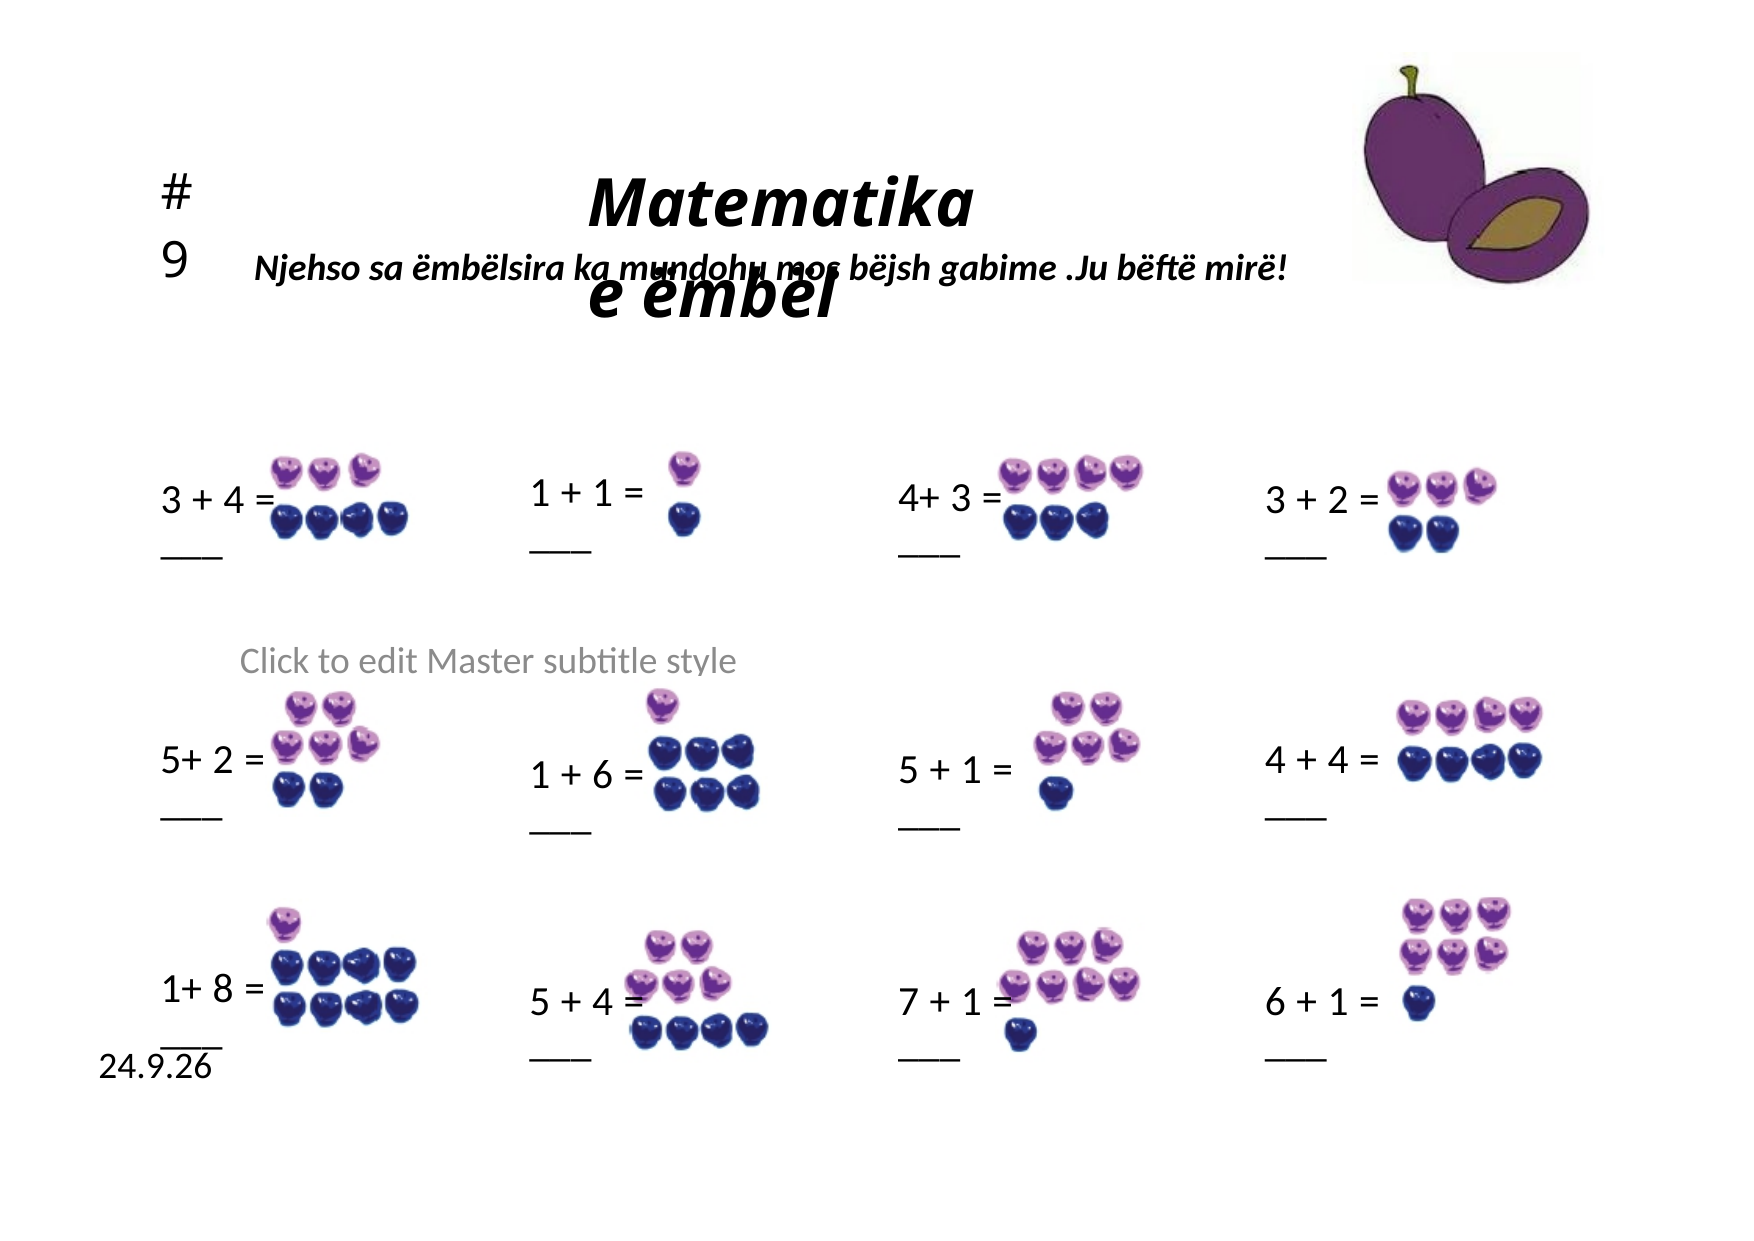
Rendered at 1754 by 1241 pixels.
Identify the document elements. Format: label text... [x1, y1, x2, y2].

text_box 3 + 4 = ___ [145, 468, 327, 509]
text_box 3 + 2 = ___ [1250, 468, 1432, 509]
picture [632, 676, 768, 827]
text_box 4+ 3 = ___ [883, 466, 1057, 507]
text_box 7 + 1 = ___ [883, 970, 1065, 1011]
picture [995, 915, 1152, 1063]
text_box 5 + 1 = ___ [883, 739, 1065, 780]
text_box 1 + 1 = ___ [514, 462, 696, 502]
text_box 5 + 4 = ___ [514, 970, 696, 1011]
text_box 6 + 1 = ___ [1250, 970, 1432, 1011]
text_box Matematika e ëmbël [572, 147, 1040, 228]
picture [1383, 454, 1506, 562]
text_box 1 + 6 = ___ [514, 743, 696, 784]
picture [265, 442, 416, 550]
text_box 4 + 4 = ___ [1250, 729, 1432, 769]
text_box Njehso sa ëmbëlsira ka mundohu mos bëjsh gabime .Ju bëftë mirë! [239, 245, 1384, 288]
picture [265, 679, 393, 817]
text_box 5+ 2 = ___ [145, 729, 319, 769]
picture [1387, 691, 1555, 827]
picture [650, 442, 709, 543]
picture [620, 915, 775, 1063]
picture [1387, 885, 1520, 1034]
text_box #9 [145, 147, 213, 217]
picture [265, 898, 431, 1034]
picture [1024, 678, 1152, 827]
picture [1352, 52, 1605, 290]
picture [993, 442, 1152, 548]
text_box 1+ 8 = ___ [145, 958, 319, 998]
